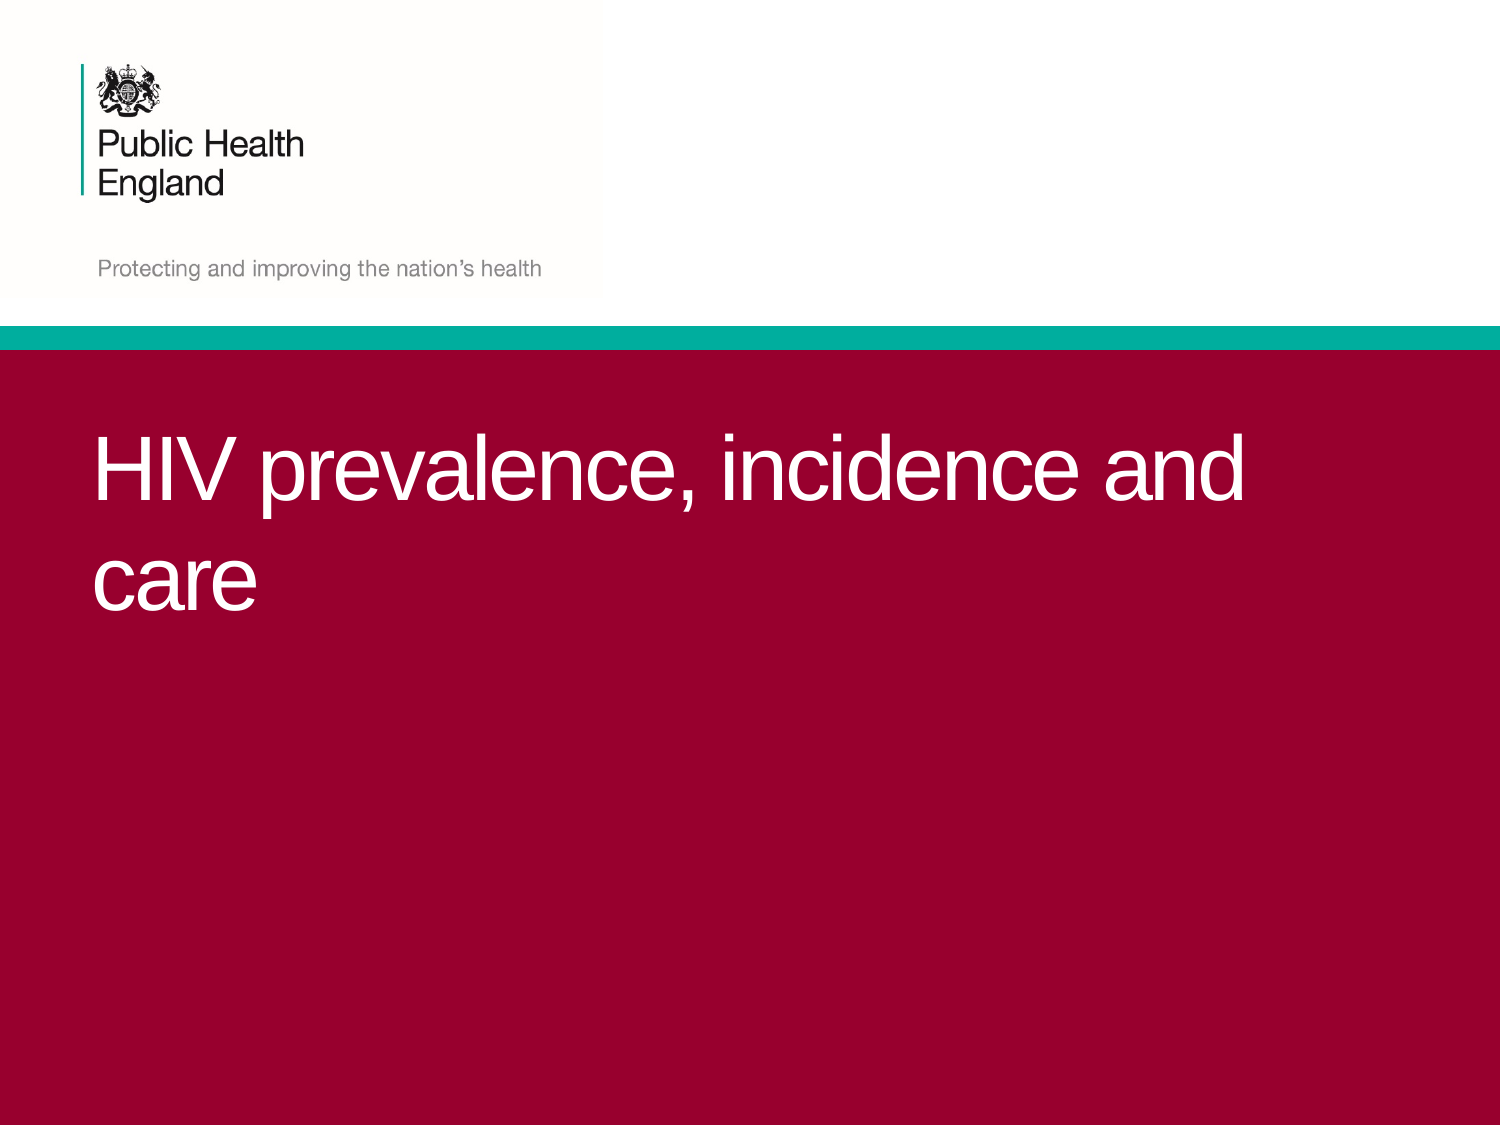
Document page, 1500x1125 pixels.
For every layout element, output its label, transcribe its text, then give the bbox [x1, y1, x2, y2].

title HIV prevalence, incidence and care [91, 408, 1344, 692]
